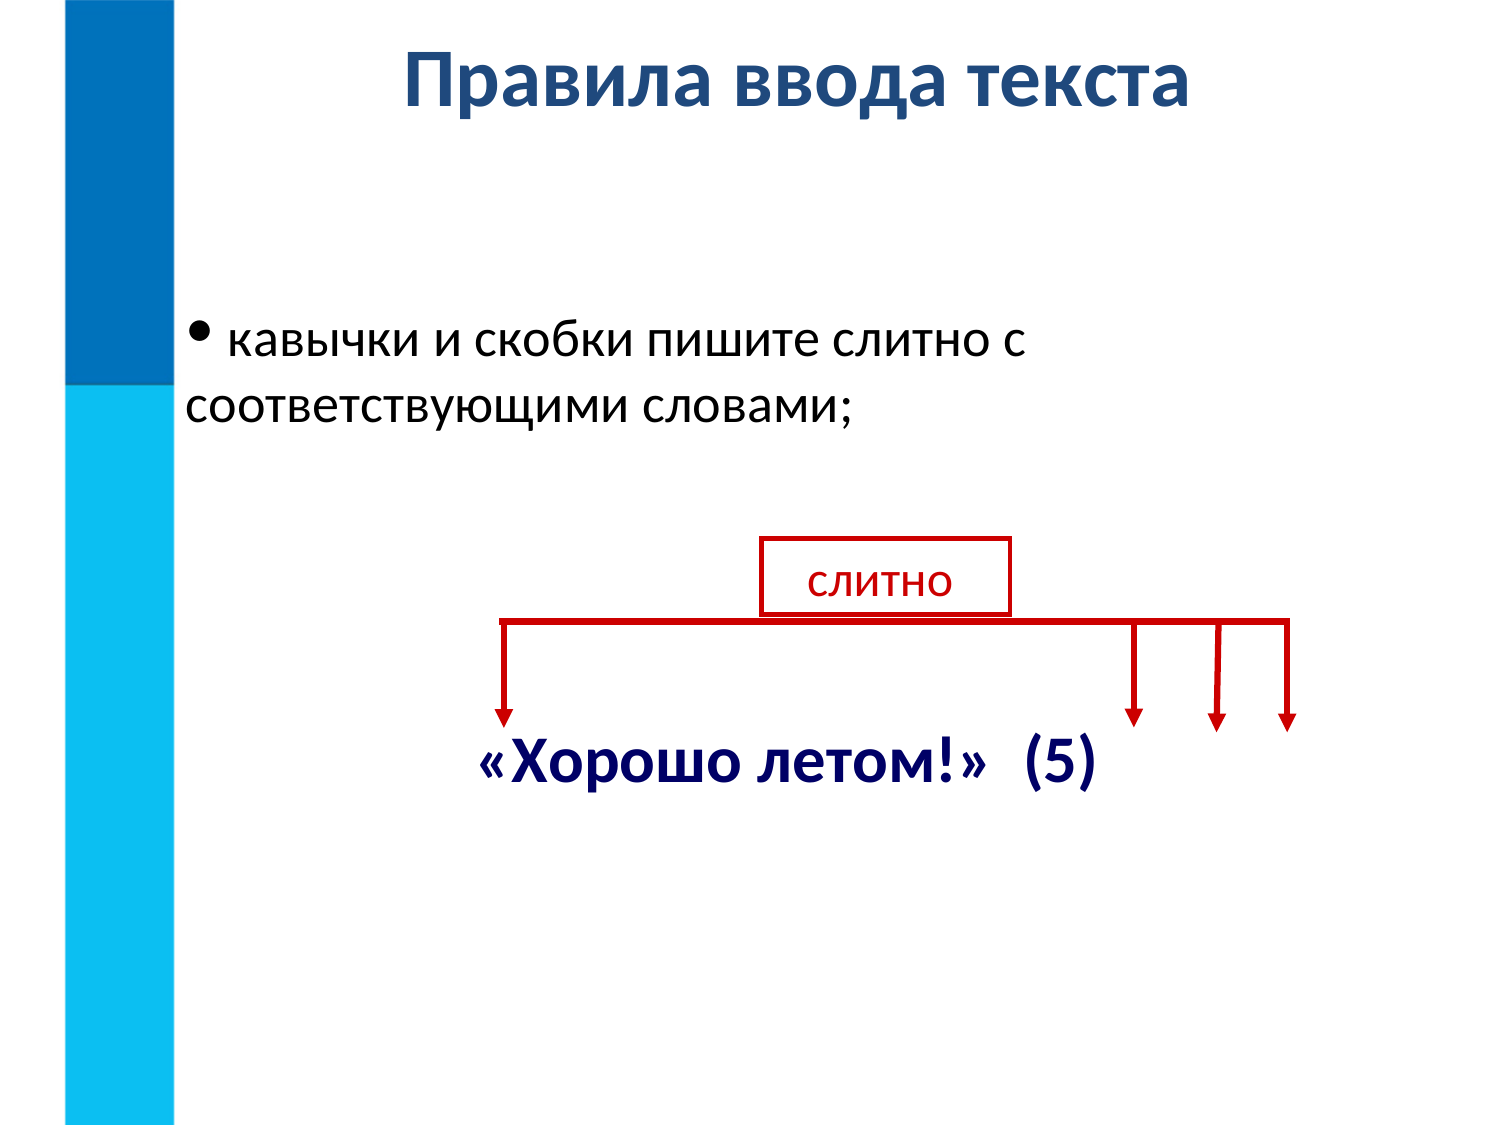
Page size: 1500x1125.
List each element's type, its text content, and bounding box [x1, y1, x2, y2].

text_box Правила ввода текста [171, 30, 1425, 135]
text_box слитно [761, 538, 1010, 615]
text_box «Хорошо летом!» (5) [460, 708, 1335, 805]
text_box кавычки и скобки пишите слитно с соответствующими словами; [171, 290, 1471, 442]
picture [0, 0, 1500, 1125]
